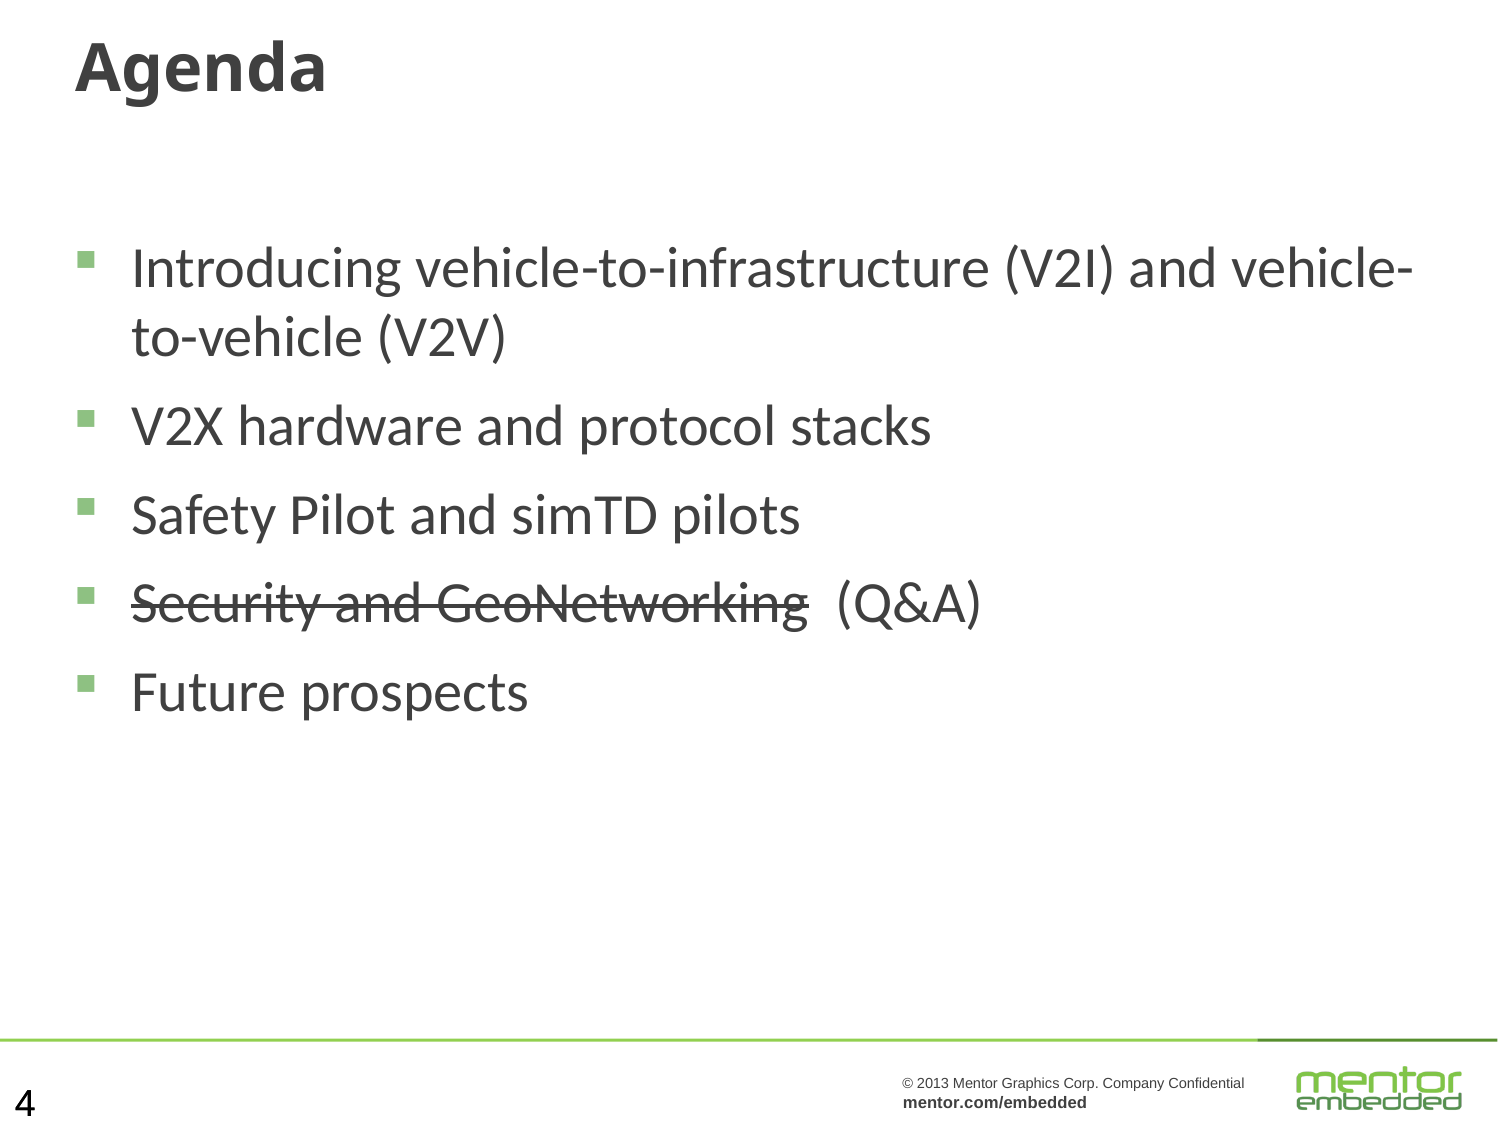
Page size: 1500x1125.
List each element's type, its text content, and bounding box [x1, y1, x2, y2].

picture [1292, 1062, 1464, 1114]
title Agenda [0, 0, 1500, 113]
list Introducing vehicle-to-infrastructure (V2I) and vehicle-to-vehicle (V2V) V2X hardware and protocol stacks Safety Pilot and simTD pilots Security and GeoNetworking (Q&A) Future prospects [0, 221, 1500, 904]
